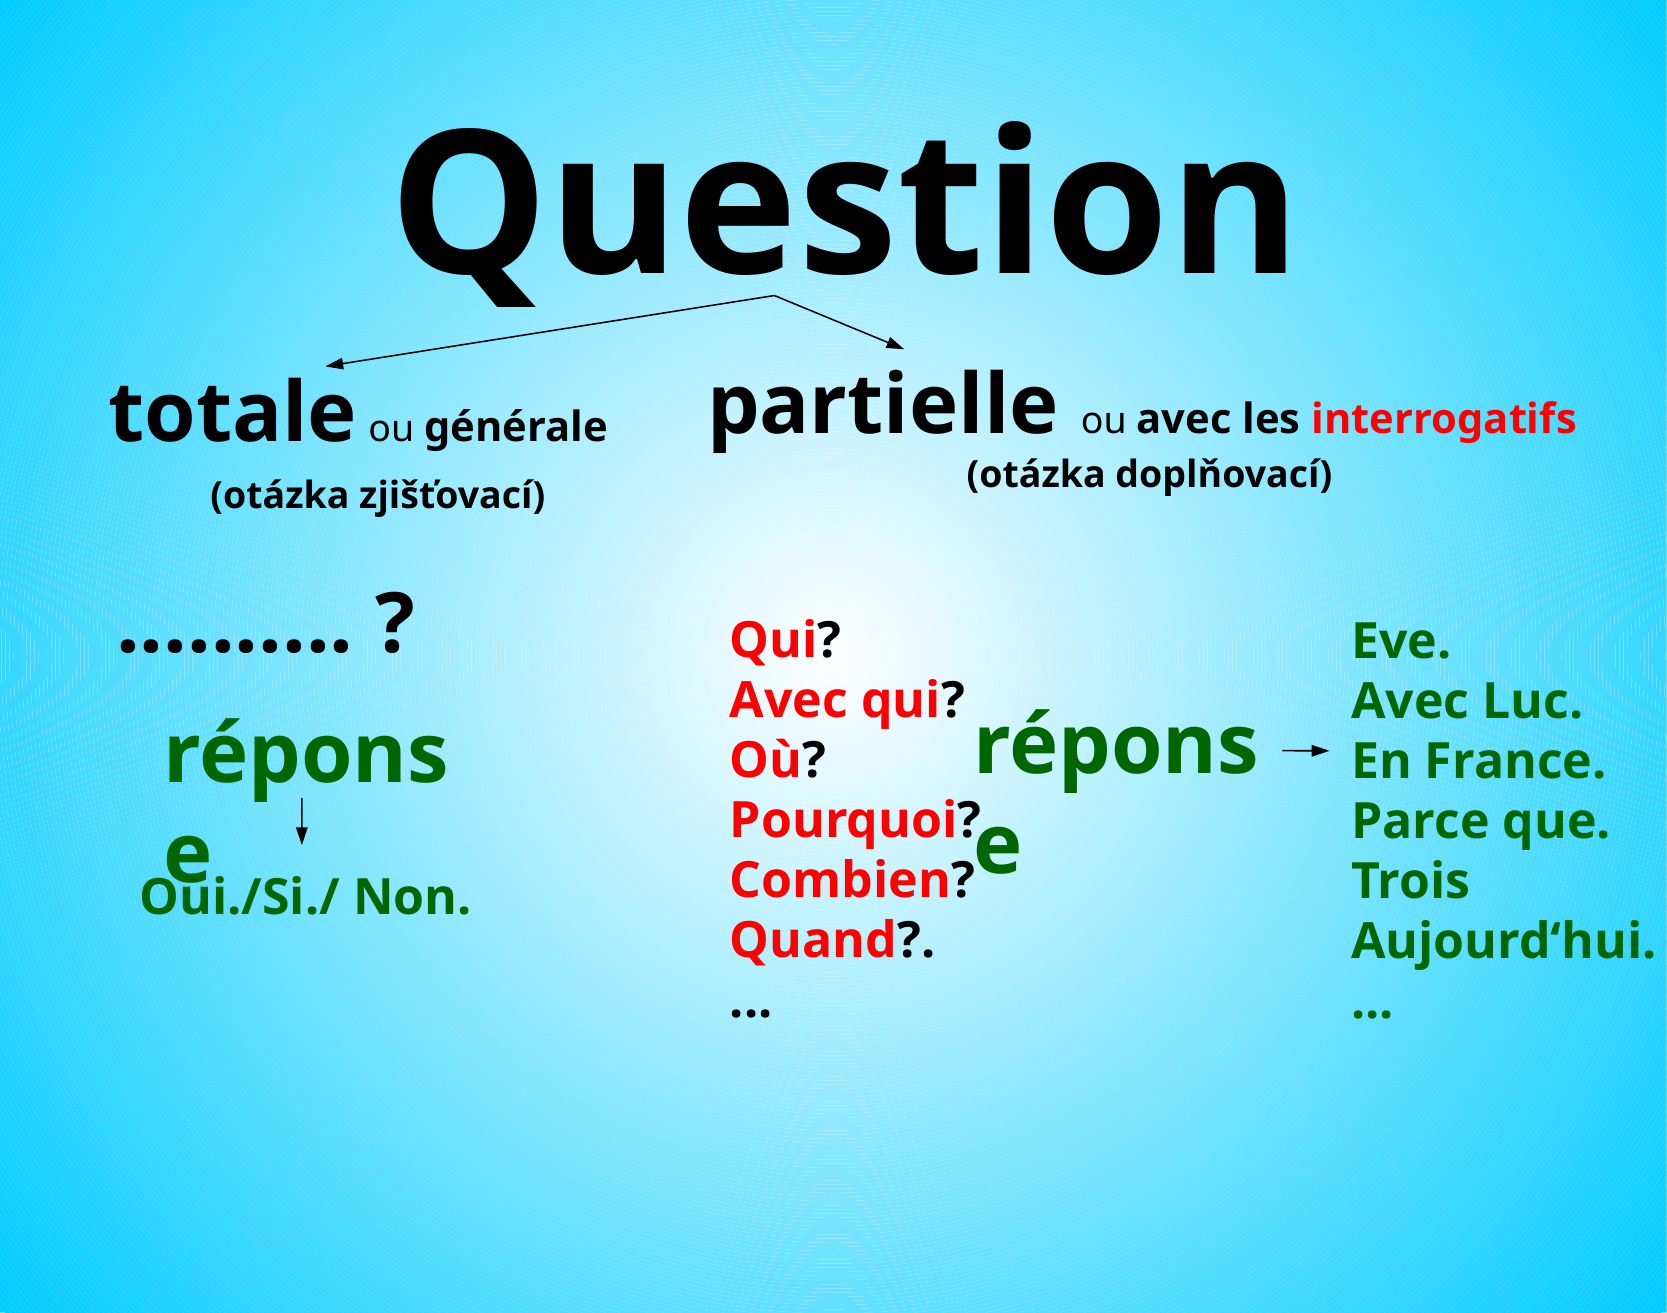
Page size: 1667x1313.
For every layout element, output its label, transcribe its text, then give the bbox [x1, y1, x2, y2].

text_box Question [325, 65, 1365, 321]
text_box réponse [148, 691, 503, 807]
text_box partielle ou avec les interrogatifs (otázka doplňovací) [667, 342, 1632, 504]
text_box Qui? Avec qui? Où? Pourquoi? Combien? Quand?. ... [715, 600, 1011, 1035]
text_box totale ou générale (otázka zjišťovací) [0, 283, 756, 524]
text_box réponse [958, 682, 1313, 798]
text_box Oui./Si./ Non. [124, 857, 550, 933]
text_box Question [625, 297, 831, 321]
text_box .......... ? [101, 561, 598, 677]
text_box Eve. Avec Luc. En France. Parce que. Trois Aujourd‘hui. ... [1336, 600, 1667, 1036]
